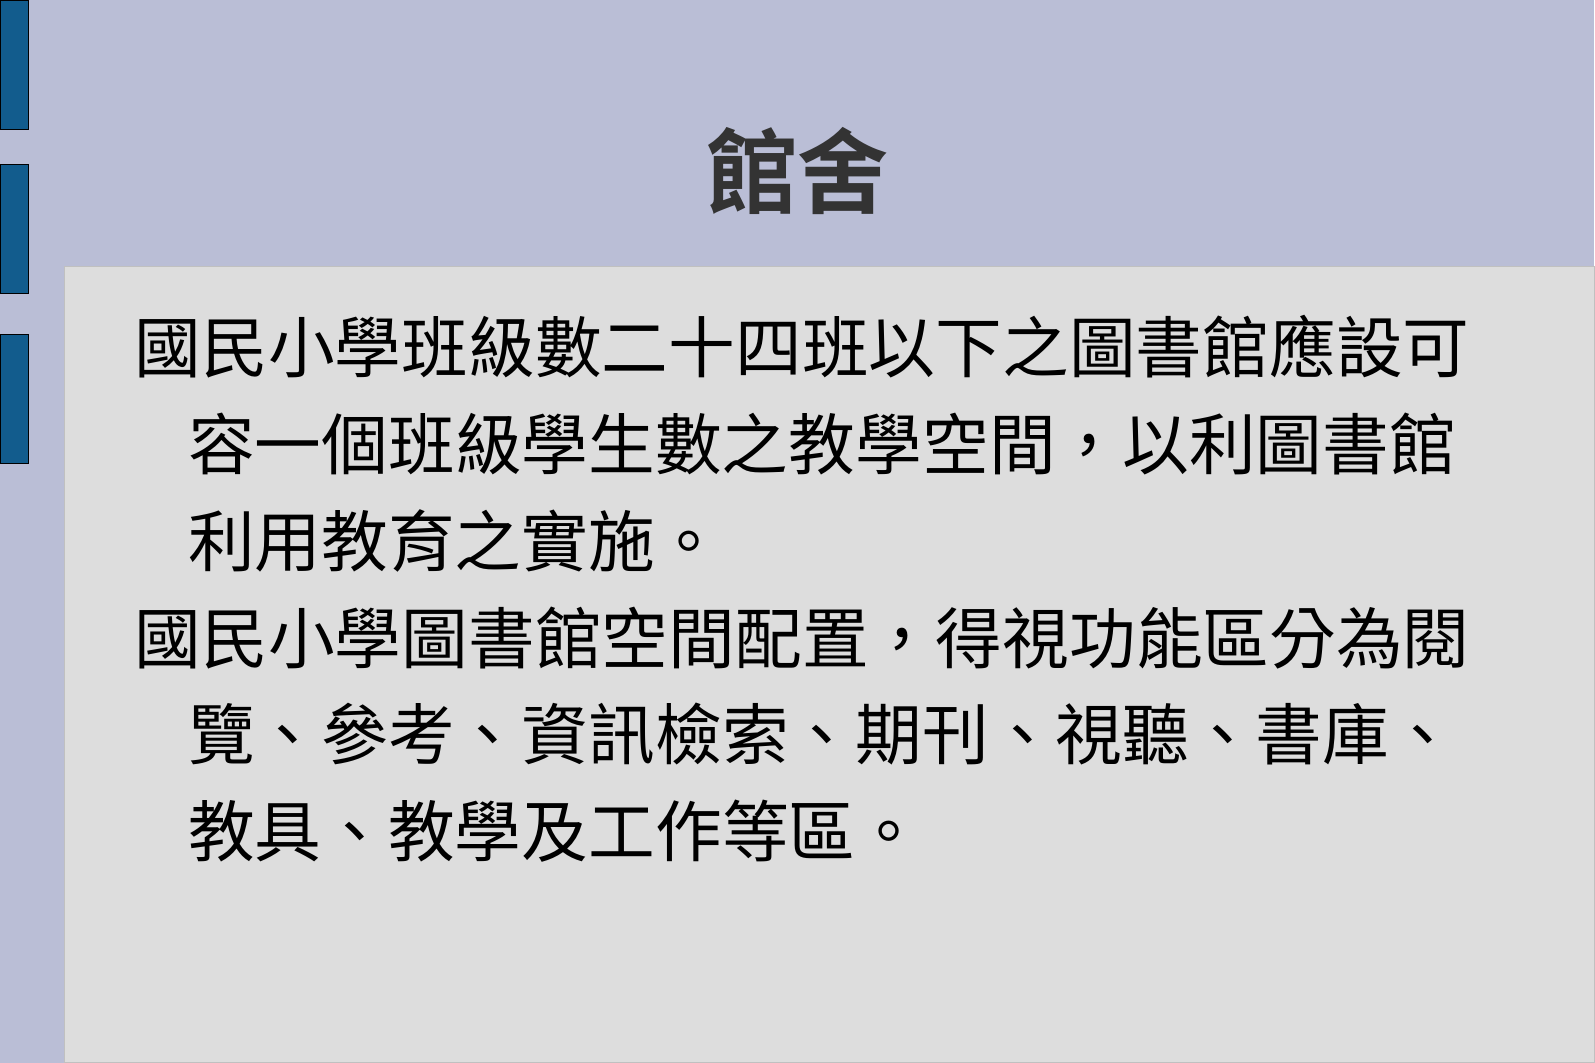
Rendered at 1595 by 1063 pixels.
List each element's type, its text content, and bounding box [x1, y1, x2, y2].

title 館舍 [117, 78, 1479, 256]
list 國民小學班級數二十四班以下之圖書館應設可容一個班級學生數之教學空間，以利圖書館利用教育之實施。 國民小學圖書館空間配置，得視功能區分為閱覽、參考、資訊檢索、期刊、視聽、書庫、教具、教學及工作等區。 [117, 295, 1479, 966]
